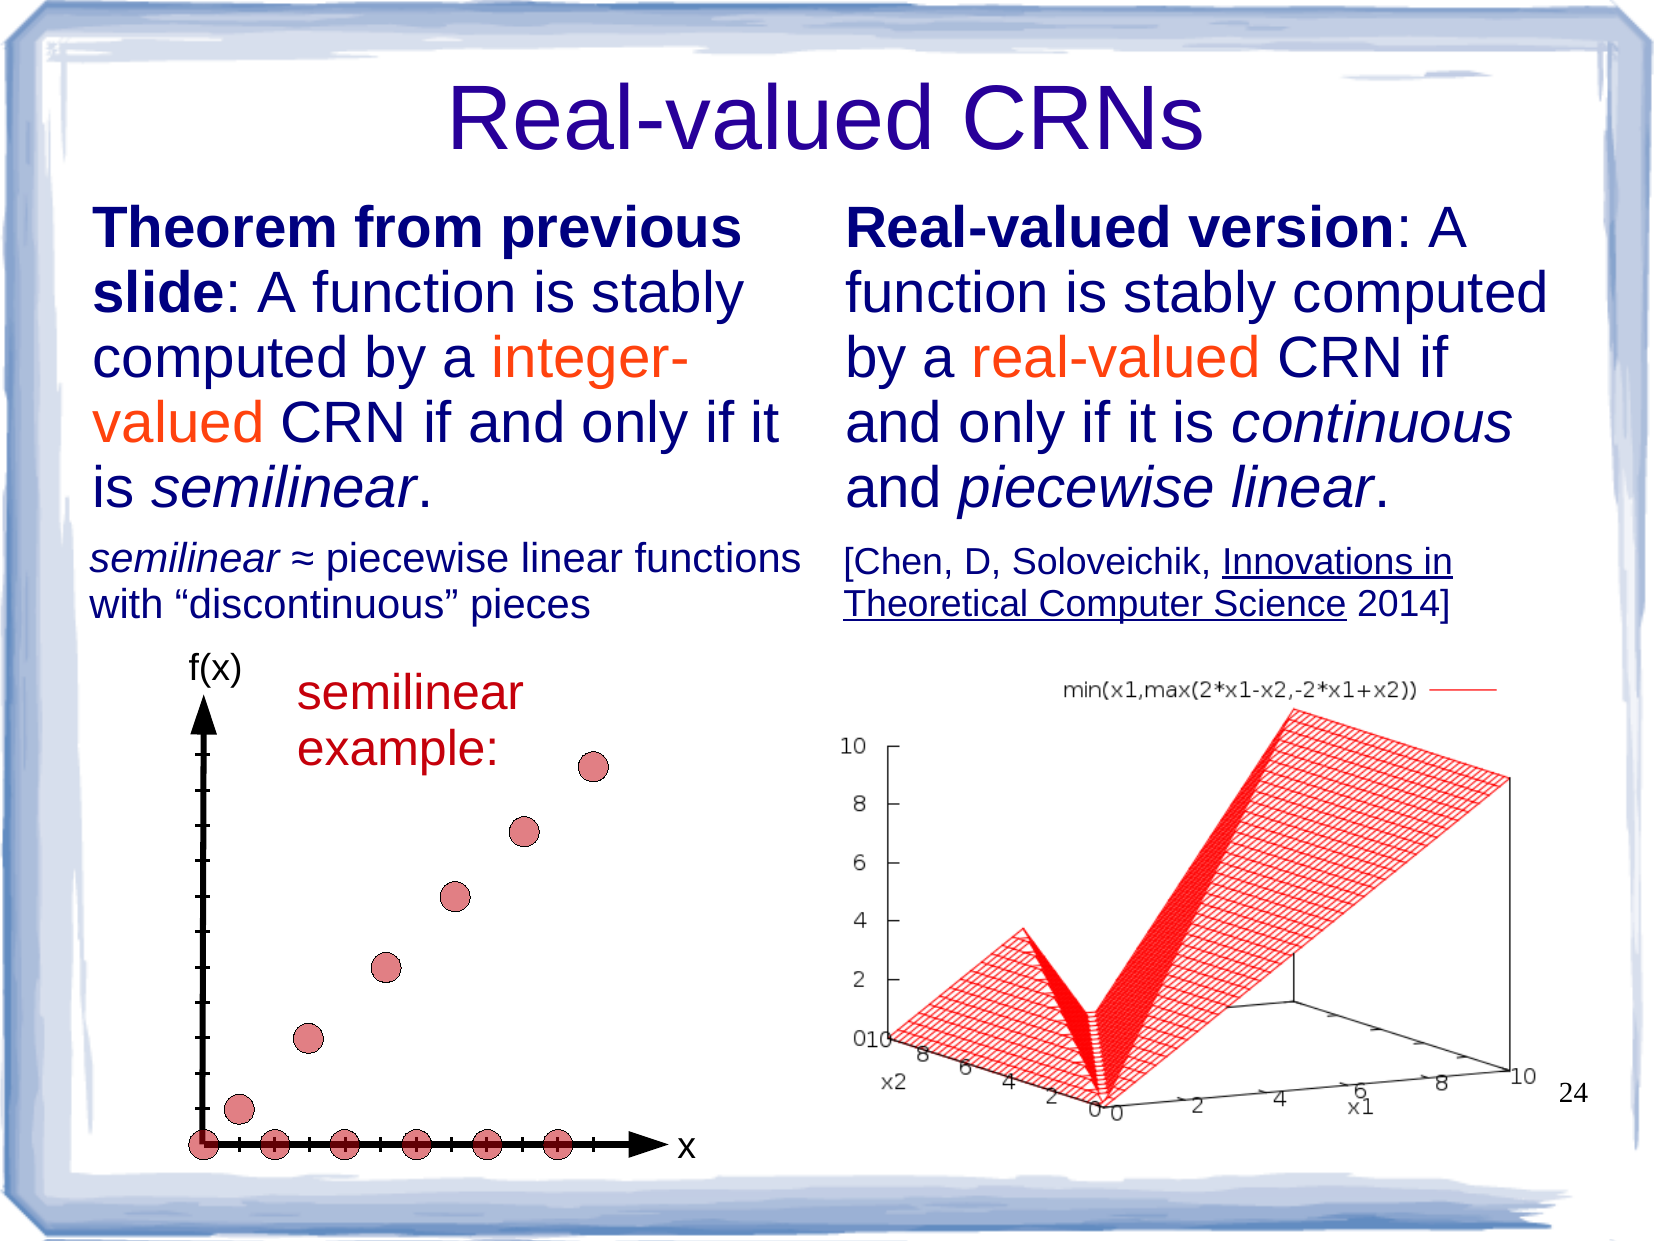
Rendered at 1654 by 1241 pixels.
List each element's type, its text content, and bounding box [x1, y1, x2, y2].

text_box semilinear ≈ piecewise linear functions with “discontinuous” pieces [74, 526, 826, 636]
title Real-valued CRNs [82, 13, 1571, 222]
text_box [440, 881, 471, 912]
text_box [188, 1129, 219, 1160]
text_box [542, 1129, 573, 1160]
text_box x [662, 1117, 753, 1175]
text_box [Chen, D, Soloveichik, Innovations in Theoretical Computer Science 2014] [843, 540, 1516, 625]
text_box semilinear example: [296, 664, 593, 777]
text_box [582, 751, 609, 782]
text_box f(x) [173, 639, 264, 696]
text_box [329, 1129, 360, 1160]
text_box [371, 952, 402, 983]
text_box [224, 1094, 255, 1125]
list Theorem from previous slide: A function is stably computed by a integer-valued CRN if and only if it is semilinear. [92, 194, 783, 526]
text_box [293, 1023, 324, 1054]
text_box [472, 1129, 503, 1160]
list Real-valued version: A function is stably computed by a real-valued CRN if and only if it is continuous and piecewise linear. [845, 195, 1561, 521]
text_box [509, 816, 540, 847]
text_box [259, 1129, 291, 1160]
text_box [401, 1129, 432, 1160]
picture [0, 0, 1654, 1241]
